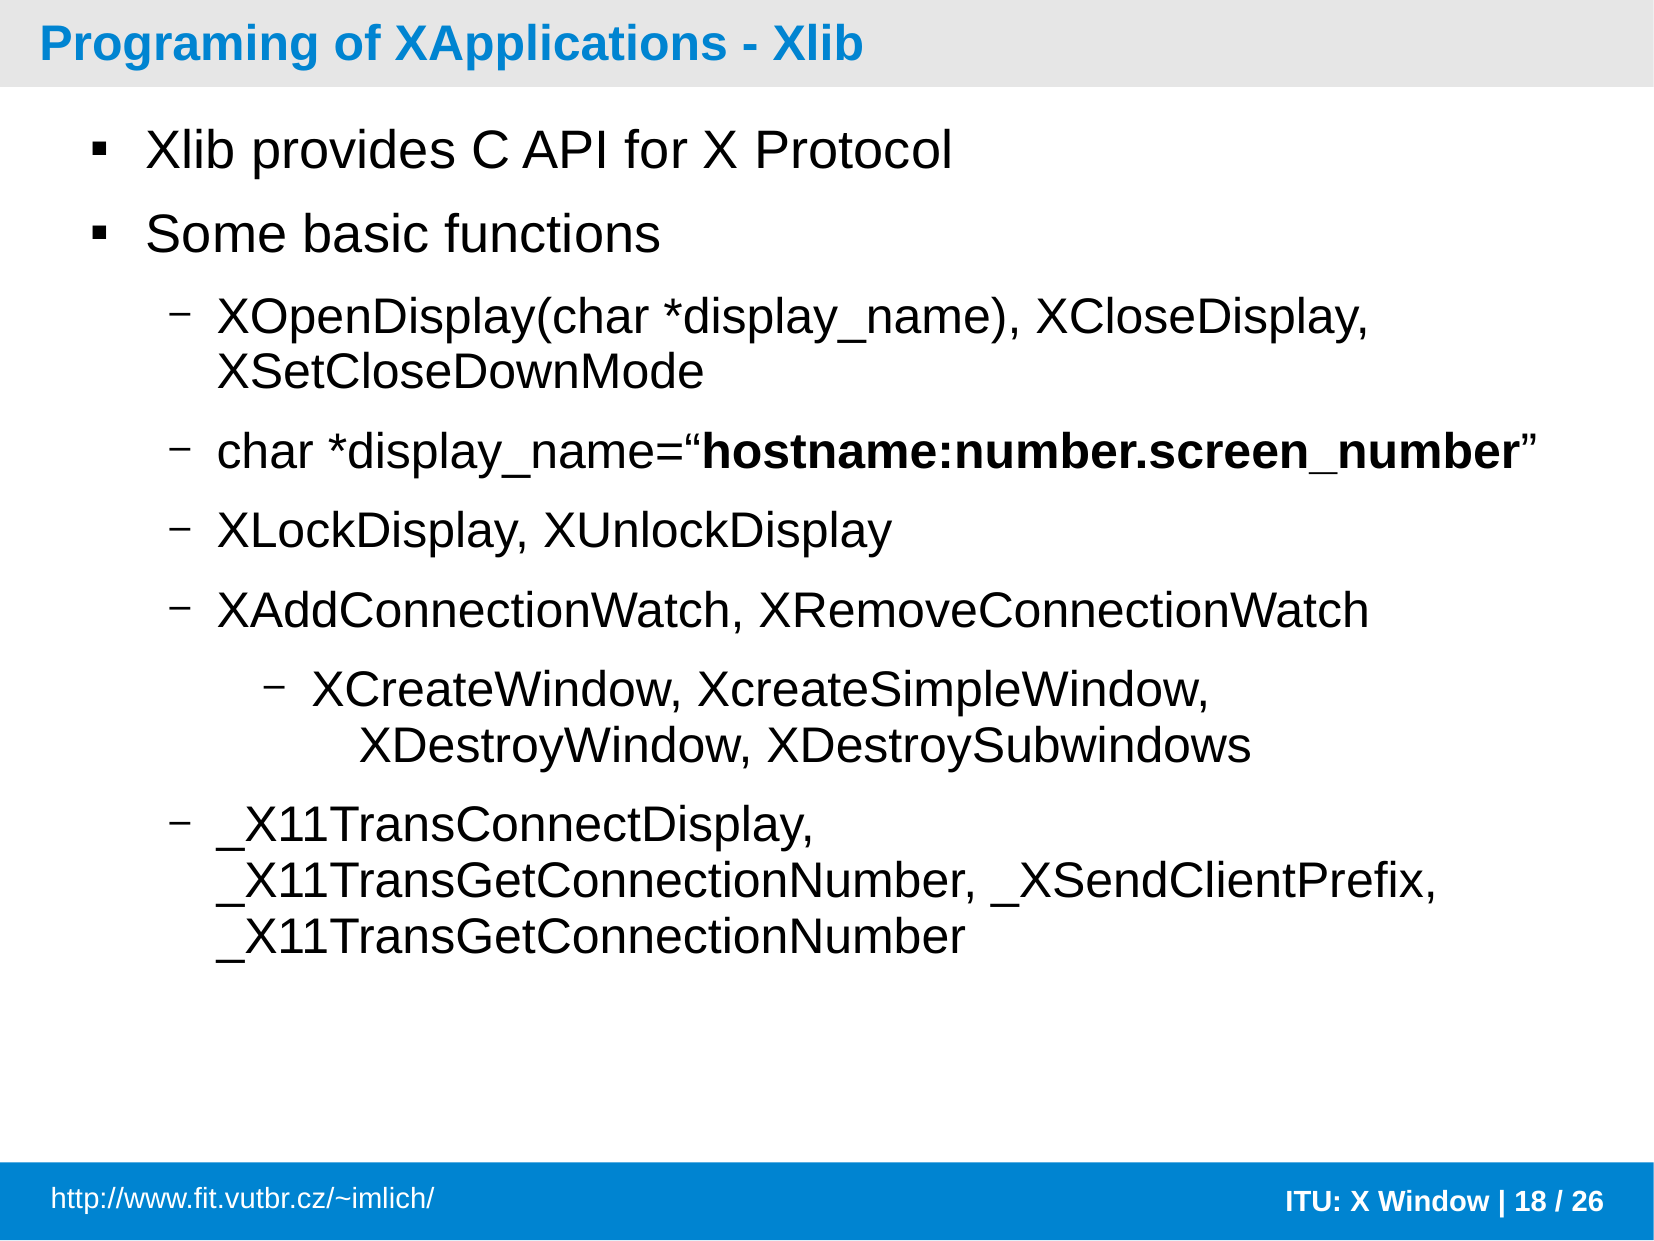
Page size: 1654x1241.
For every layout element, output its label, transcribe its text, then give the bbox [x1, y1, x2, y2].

title Programing of XApplications - Xlib [39, 5, 1615, 81]
list Xlib provides C API for X Protocol Some basic functions XOpenDisplay(char *display_name), XCloseDisplay, XSetCloseDownMode char *display_name=“hostname:number.screen_number” XLockDisplay, XUnlockDisplay XAddConnectionWatch, XRemoveConnectionWatch XCreateWindow, XcreateSimpleWindow, XDestroyWindow, XDestroySubwindows _X11TransConnectDisplay, _X11TransGetConnectionNumber, _XSendClientPrefix, _X11TransGetConnectionNumber [75, 119, 1564, 1111]
